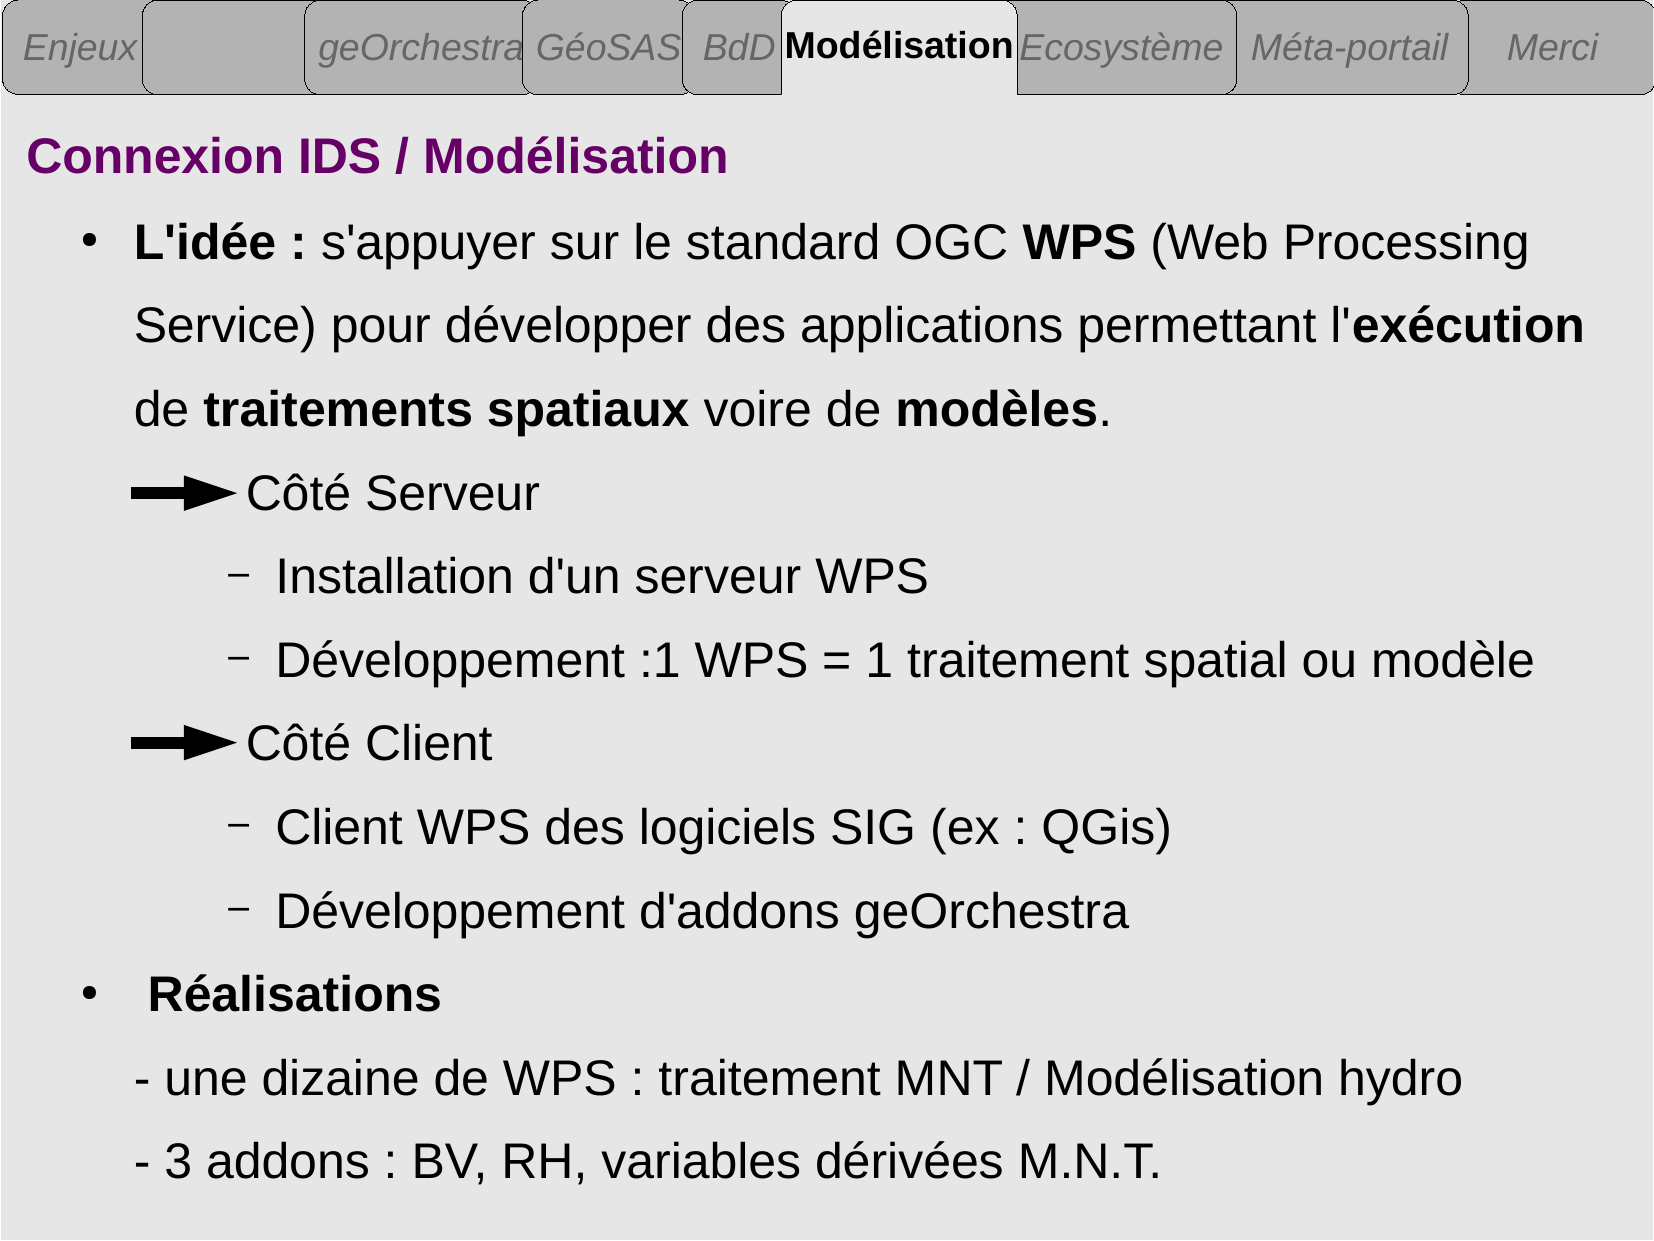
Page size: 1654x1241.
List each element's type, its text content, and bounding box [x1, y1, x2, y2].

text_box geOrchestra [304, 0, 530, 73]
text_box Enjeux [2, 0, 152, 95]
text_box Ecosystème [1008, 0, 1237, 73]
text_box [782, 69, 1017, 73]
text_box Merci [1459, 0, 1654, 95]
text_box Méta-portail [1227, 0, 1469, 73]
text_box BdD [682, 0, 789, 73]
title Connexion IDS / Modélisation [26, 73, 1633, 239]
text_box GéoSAS [522, 0, 688, 73]
text_box L'idée : s'appuyer sur le standard OGC WPS (Web Processing Service) pour développer des applications permettant l'exécution de traitements spatiaux voire de modèles. Côté Serveur Installation d'un serveur WPS Développement :1 WPS = 1 traitement spatial ou modèle Côté Client Client WPS des logiciels SIG (ex : QGis) Développement d'addons geOrchestra Réalisations - une dizaine de WPS : traitement MNT / Modélisation hydro - 3 addons : BV, RH, variables dérivées M.N.T. [48, 239, 1607, 1241]
text_box Modélisation [781, 0, 1018, 69]
text_box [142, 0, 315, 73]
